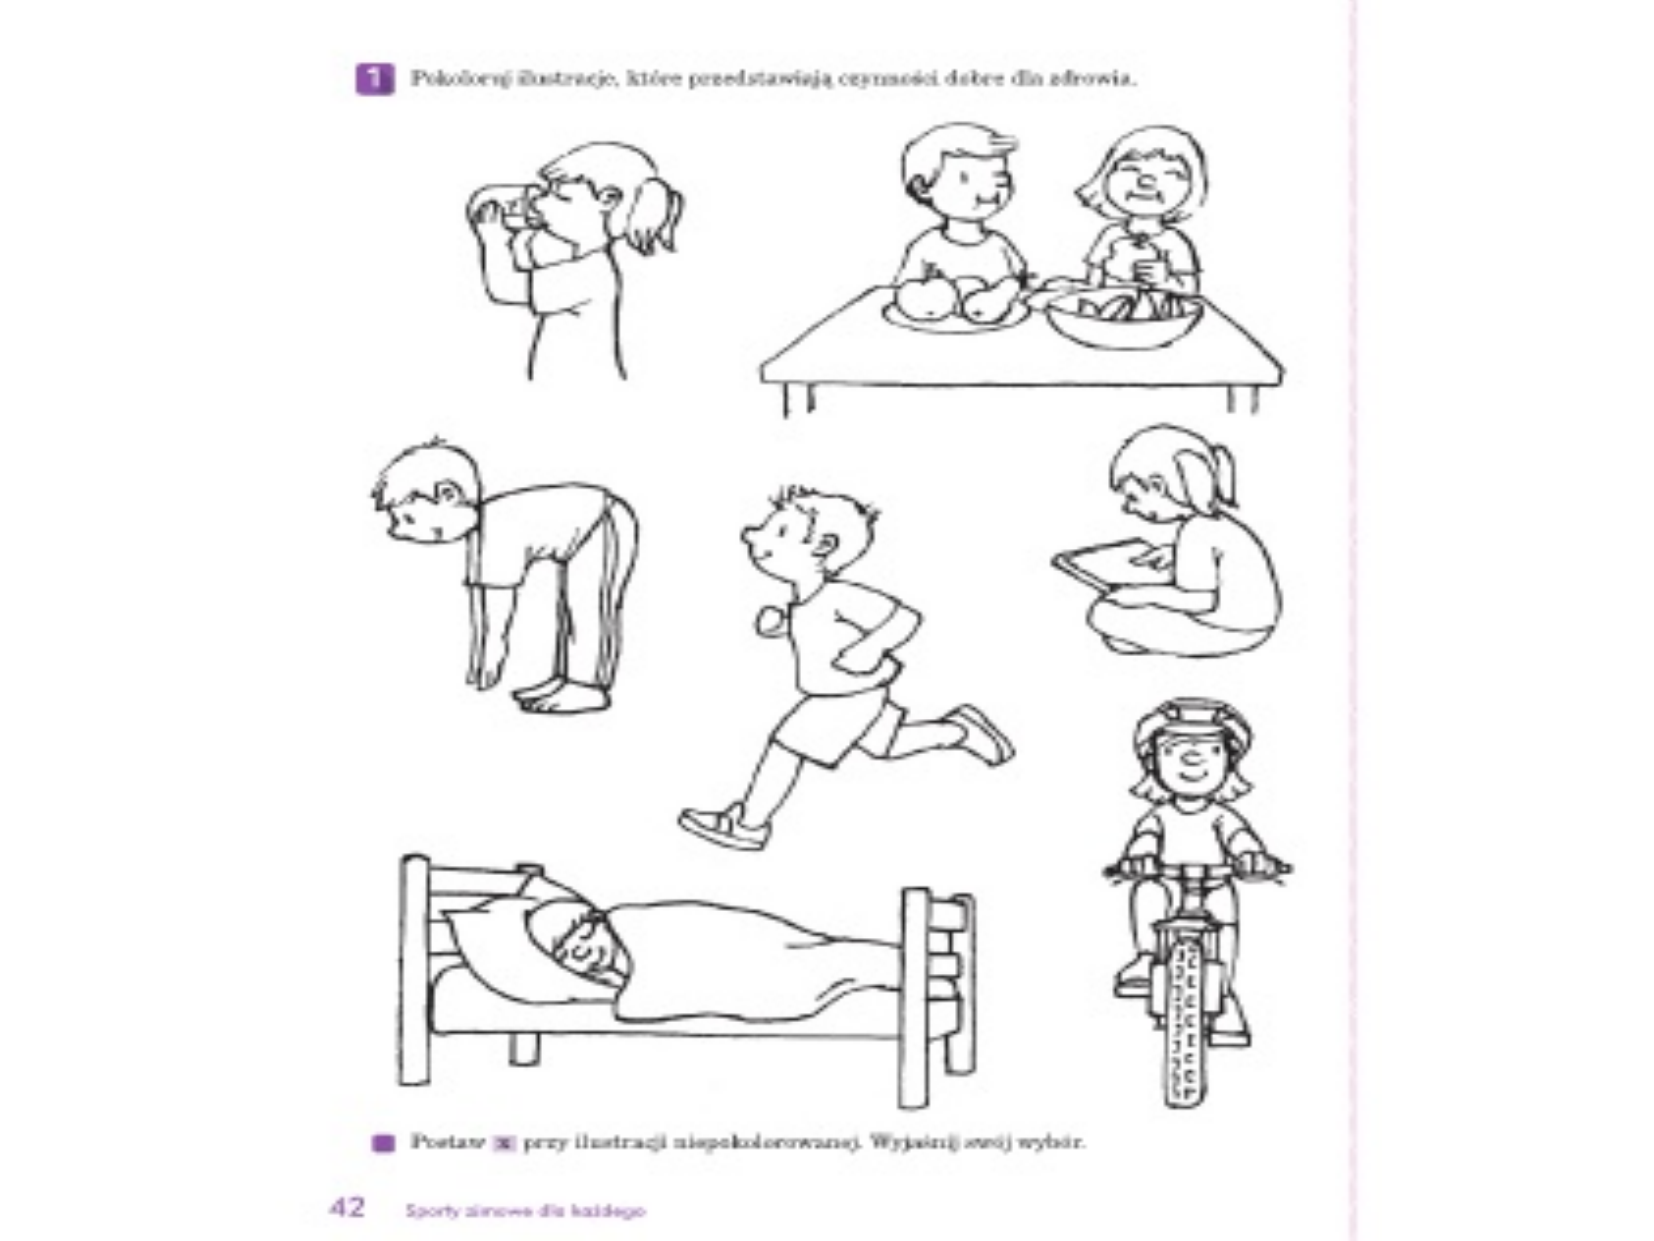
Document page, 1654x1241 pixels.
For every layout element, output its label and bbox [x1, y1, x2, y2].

picture [271, 0, 1382, 1241]
